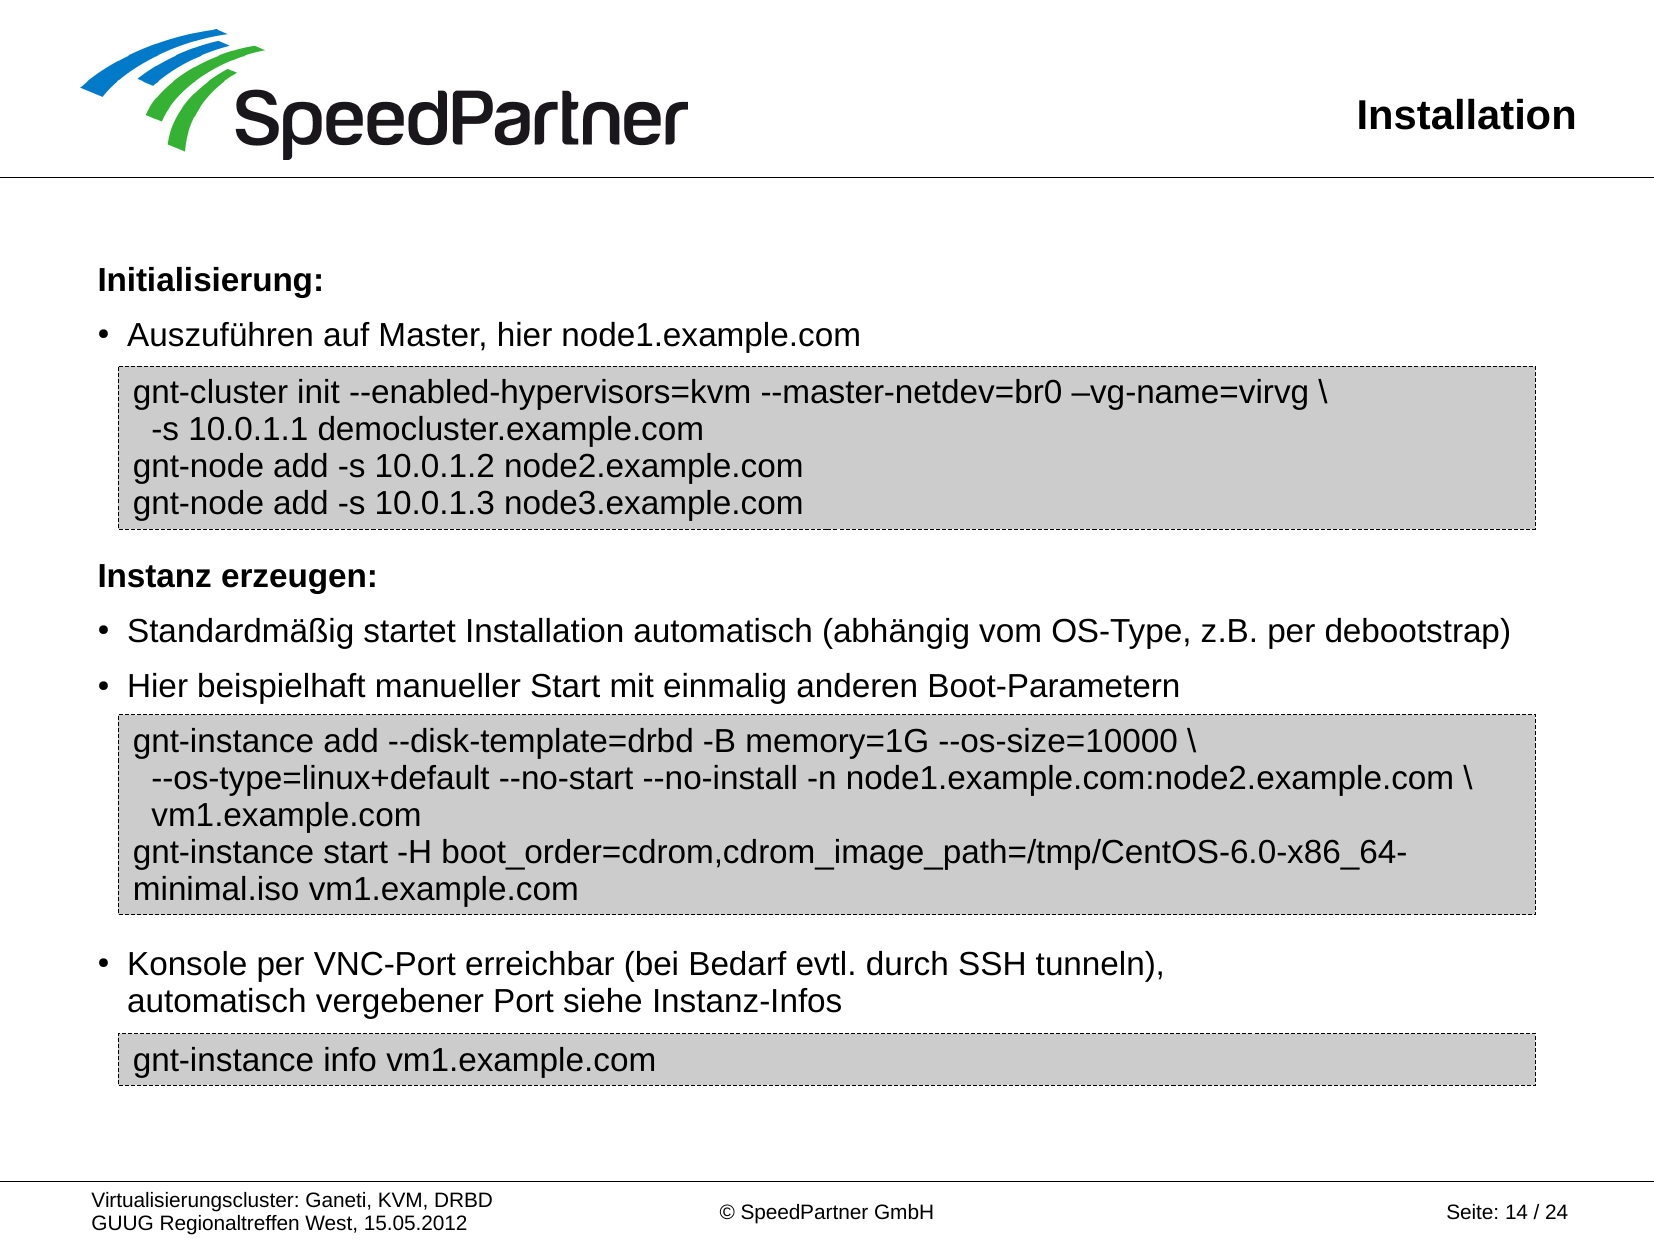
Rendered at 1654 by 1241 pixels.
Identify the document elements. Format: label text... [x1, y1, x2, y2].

text_box Initialisierung: Auszuführen auf Master, hier node1.example.com Instanz erzeugen: Standardmäßig startet Installation automatisch (abhängig vom OS-Type, z.B. per debootstrap) Hier beispielhaft manueller Start mit einmalig anderen Boot-Parametern Konsole per VNC-Port erreichbar (bei Bedarf evtl. durch SSH tunneln), automatisch vergebener Port siehe Instanz-Infos [82, 254, 1565, 1177]
text_box gnt-instance add --disk-template=drbd -B memory=1G --os-size=10000 \ --os-type=linux+default --no-start --no-install -n node1.example.com:node2.example.com \ vm1.example.com gnt-instance start -H boot_order=cdrom,cdrom_image_path=/tmp/CentOS-6.0-x86_64-minimal.iso vm1.example.com [118, 714, 1536, 915]
title Installation [590, 70, 1577, 160]
text_box gnt-instance info vm1.example.com [118, 1033, 1536, 1086]
text_box gnt-cluster init --enabled-hypervisors=kvm --master-netdev=br0 –vg-name=virvg \ -s 10.0.1.1 democluster.example.com gnt-node add -s 10.0.1.2 node2.example.com gnt-node add -s 10.0.1.3 node3.example.com [118, 366, 1536, 530]
picture [80, 29, 688, 160]
